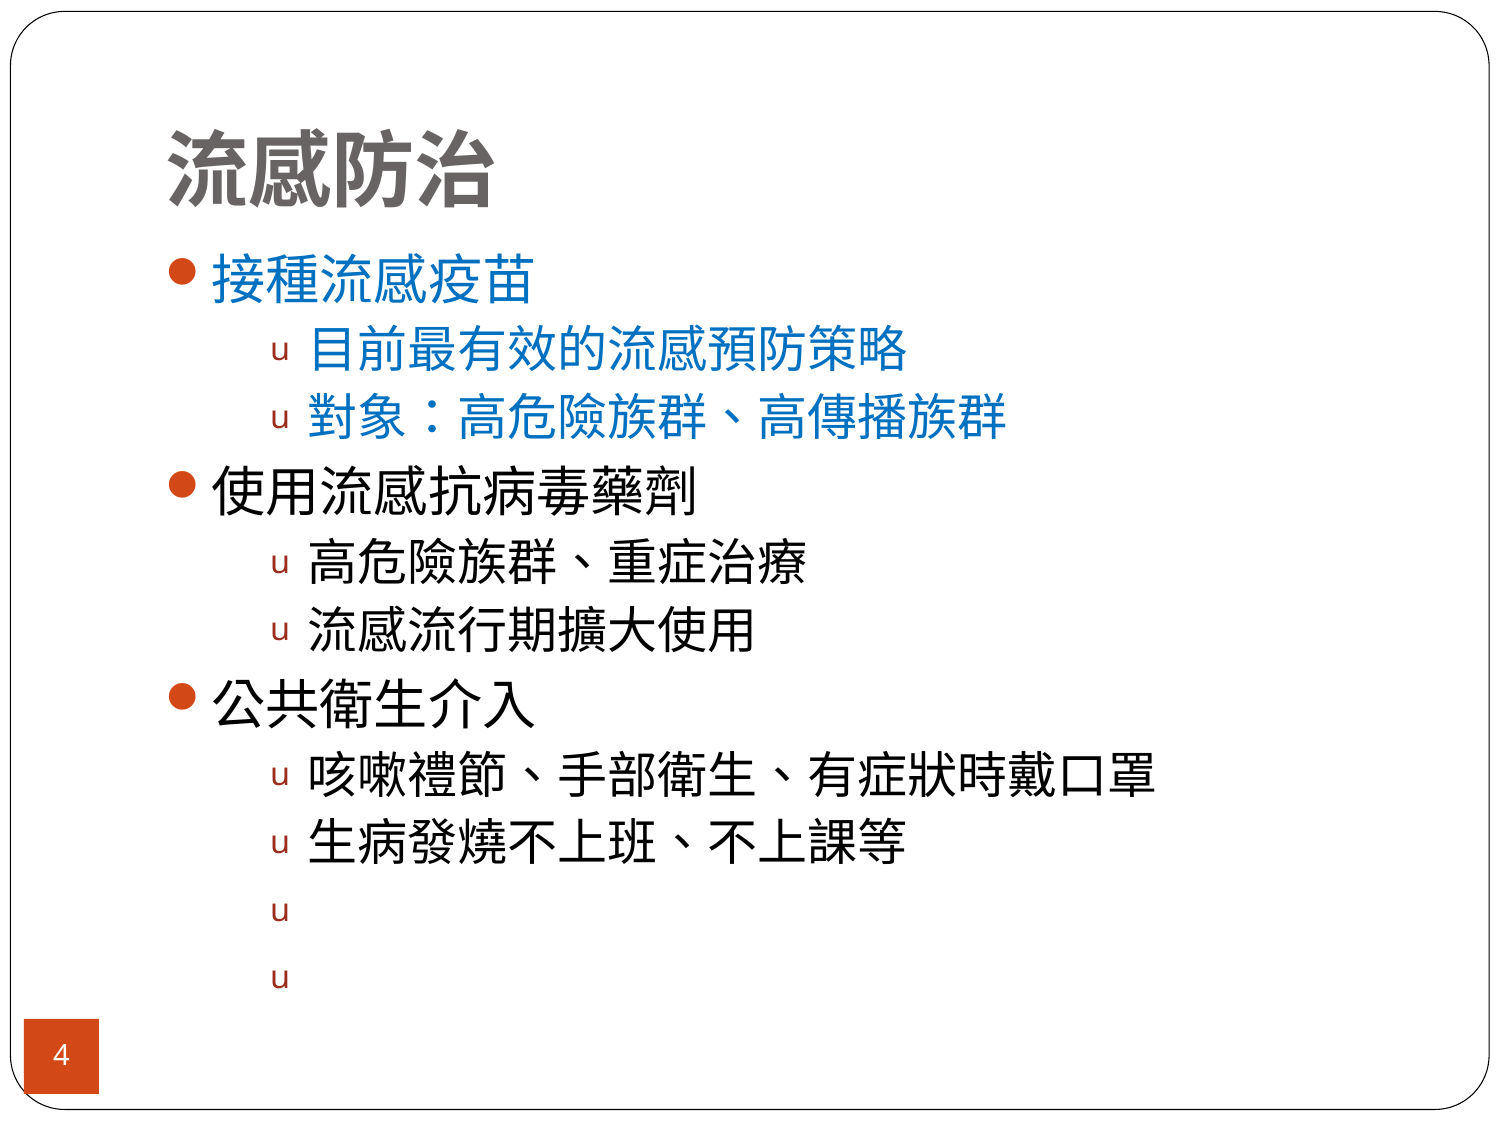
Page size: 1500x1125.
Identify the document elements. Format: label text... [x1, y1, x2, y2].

title 流感防治 [150, 45, 1426, 233]
text_box [23, 1018, 99, 1094]
list 接種流感疫苗 目前最有效的流感預防策略 對象：高危險族群、高傳播族群 使用流感抗病毒藥劑 高危險族群、重症治療 流感流行期擴大使用 公共衛生介入 咳嗽禮節、手部衛生、有症狀時戴口罩 生病發燒不上班、不上課等 [150, 237, 1426, 988]
